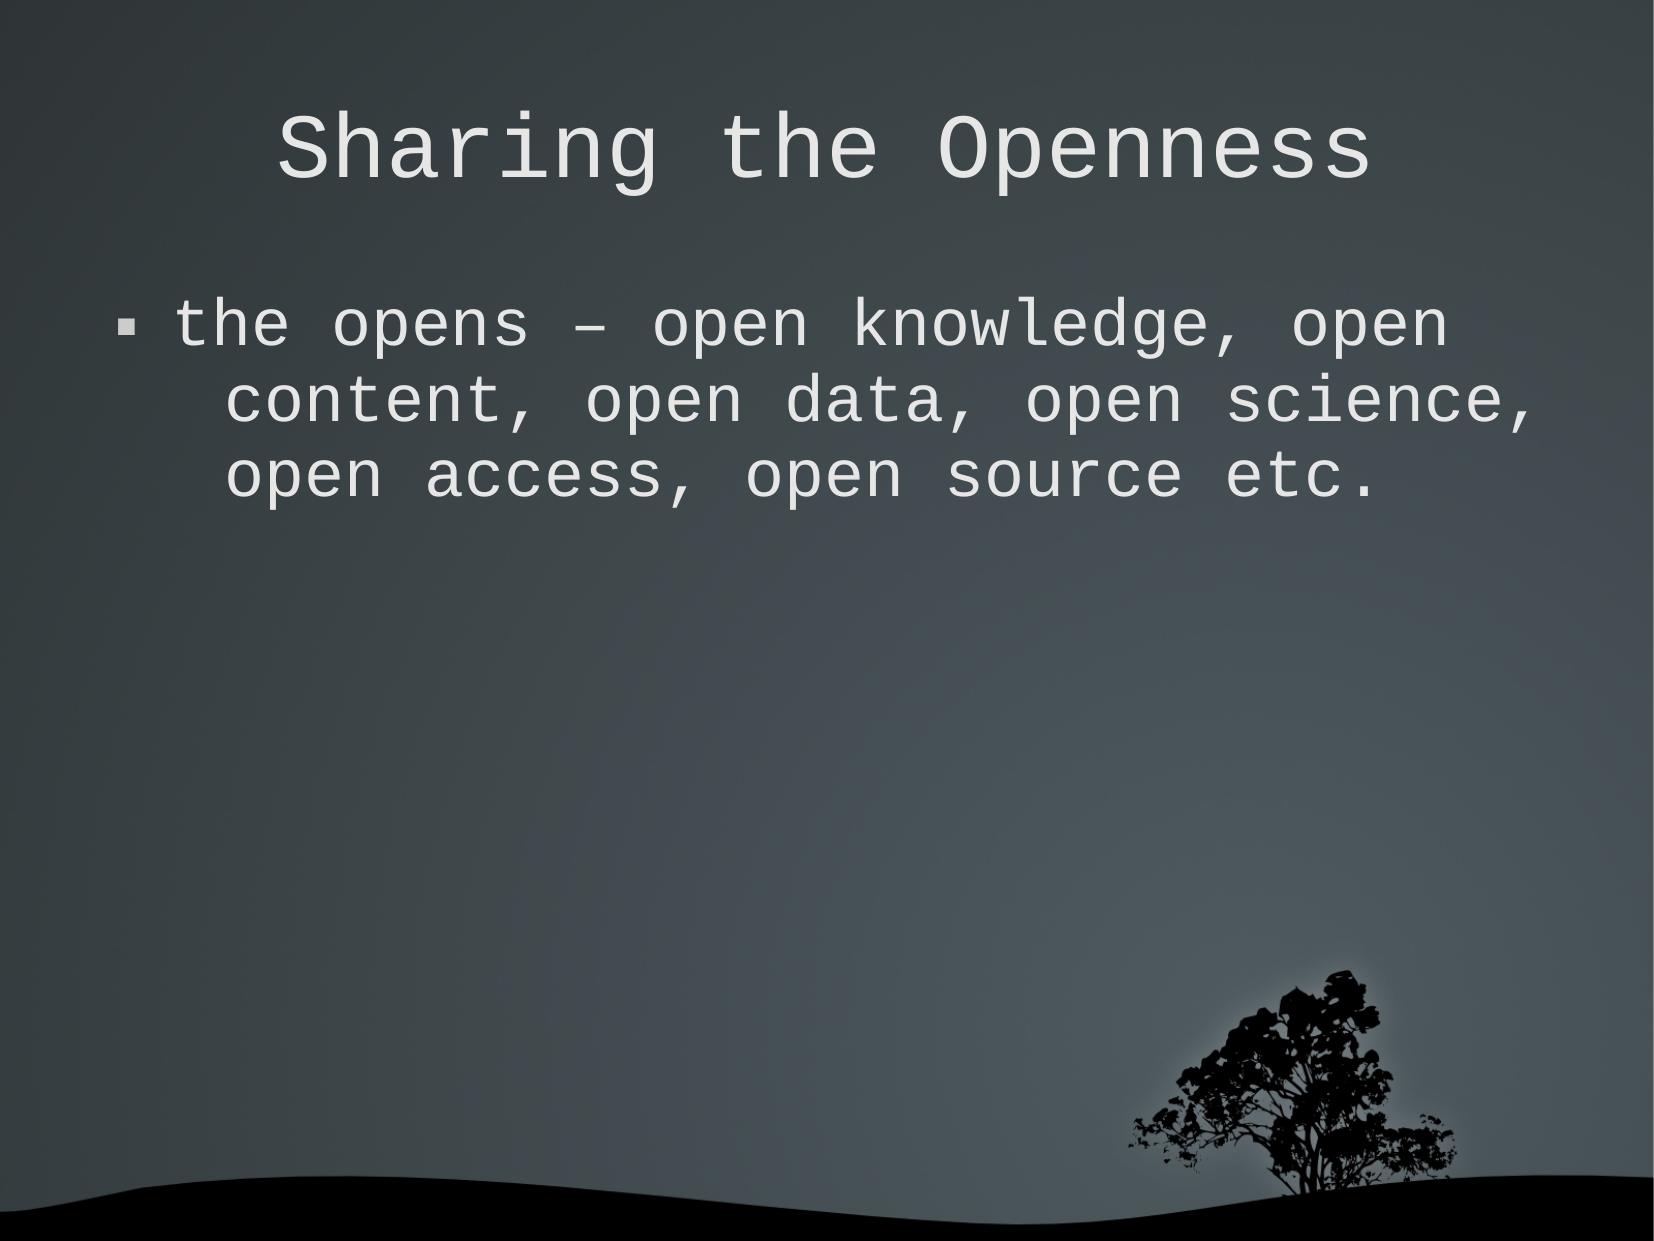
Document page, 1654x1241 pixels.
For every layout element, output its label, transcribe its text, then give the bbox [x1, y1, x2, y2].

list the opens – open knowledge, open content, open data, open science, open access, open source etc. [82, 290, 1571, 1094]
picture [0, 0, 1654, 1241]
title Sharing the Openness [82, 56, 1571, 250]
